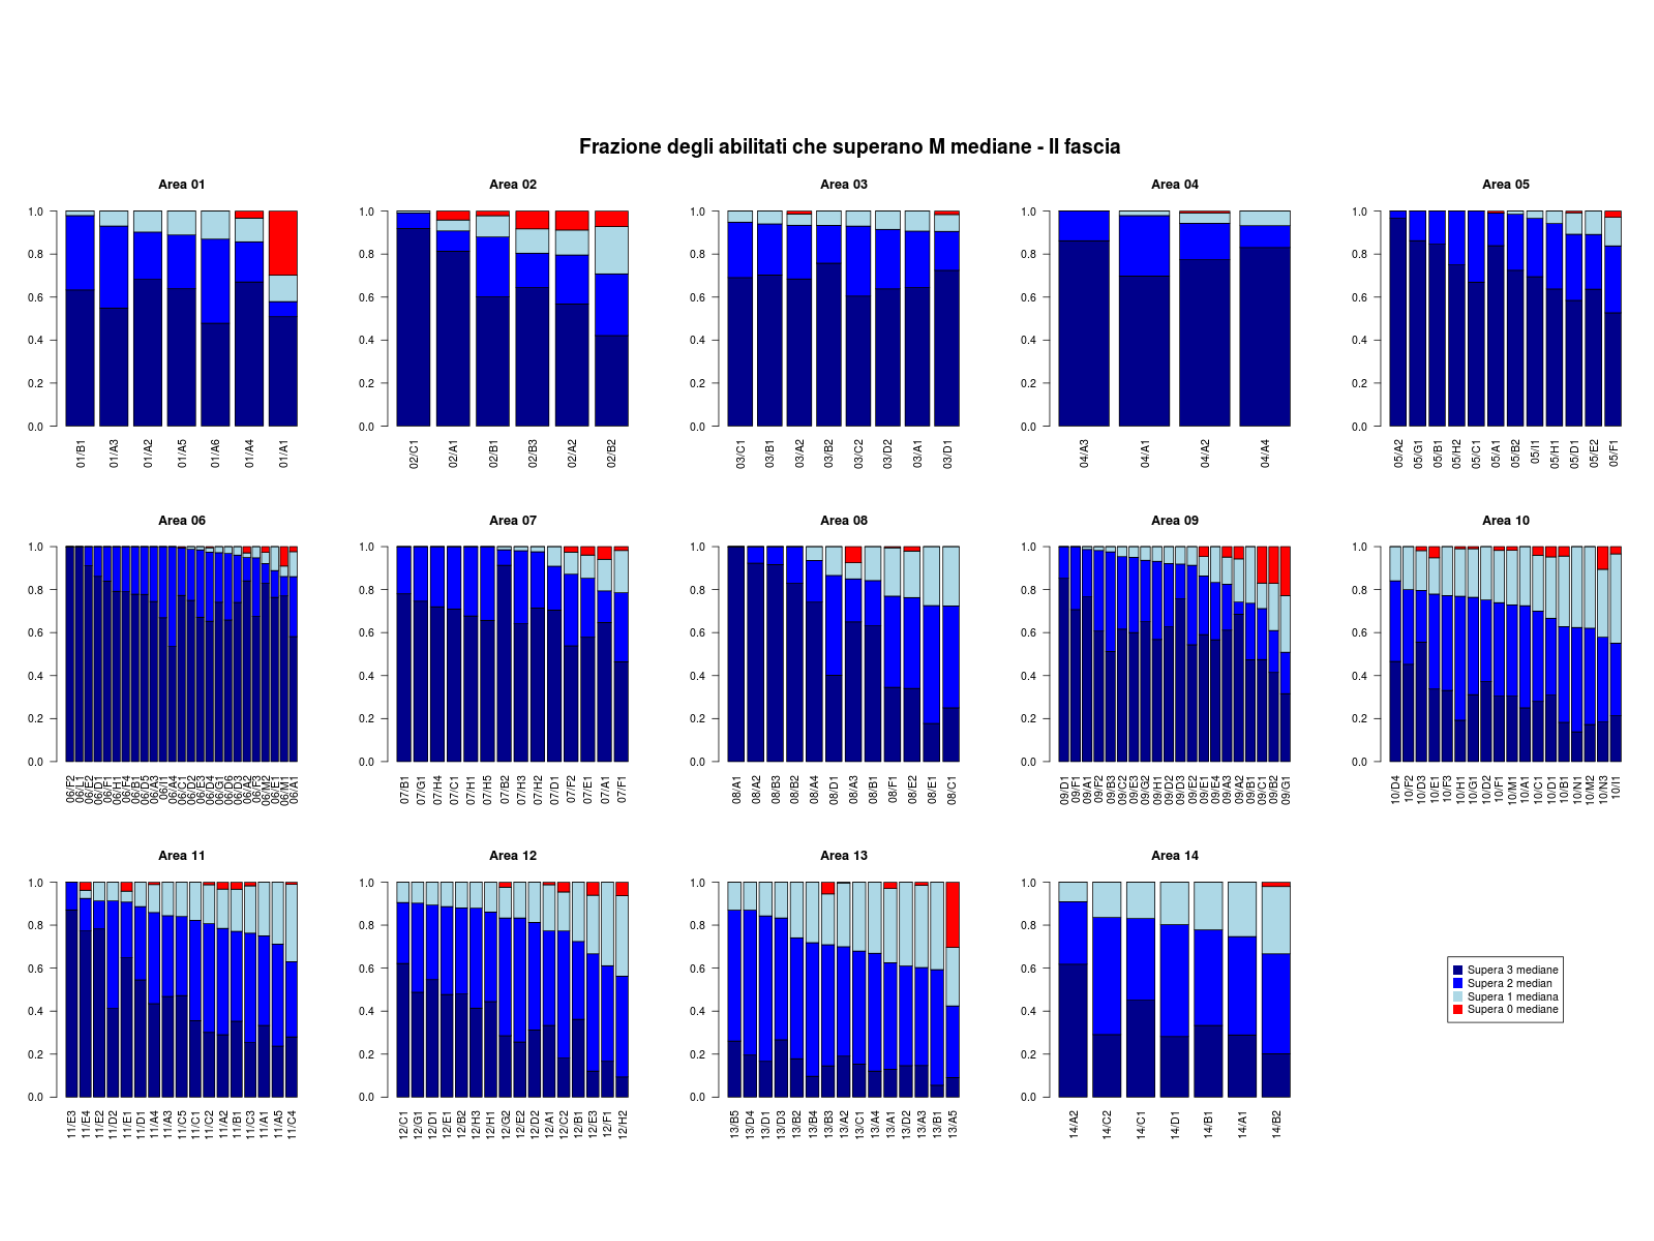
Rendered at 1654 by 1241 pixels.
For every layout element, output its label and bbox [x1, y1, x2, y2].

picture [3, 105, 1654, 1164]
